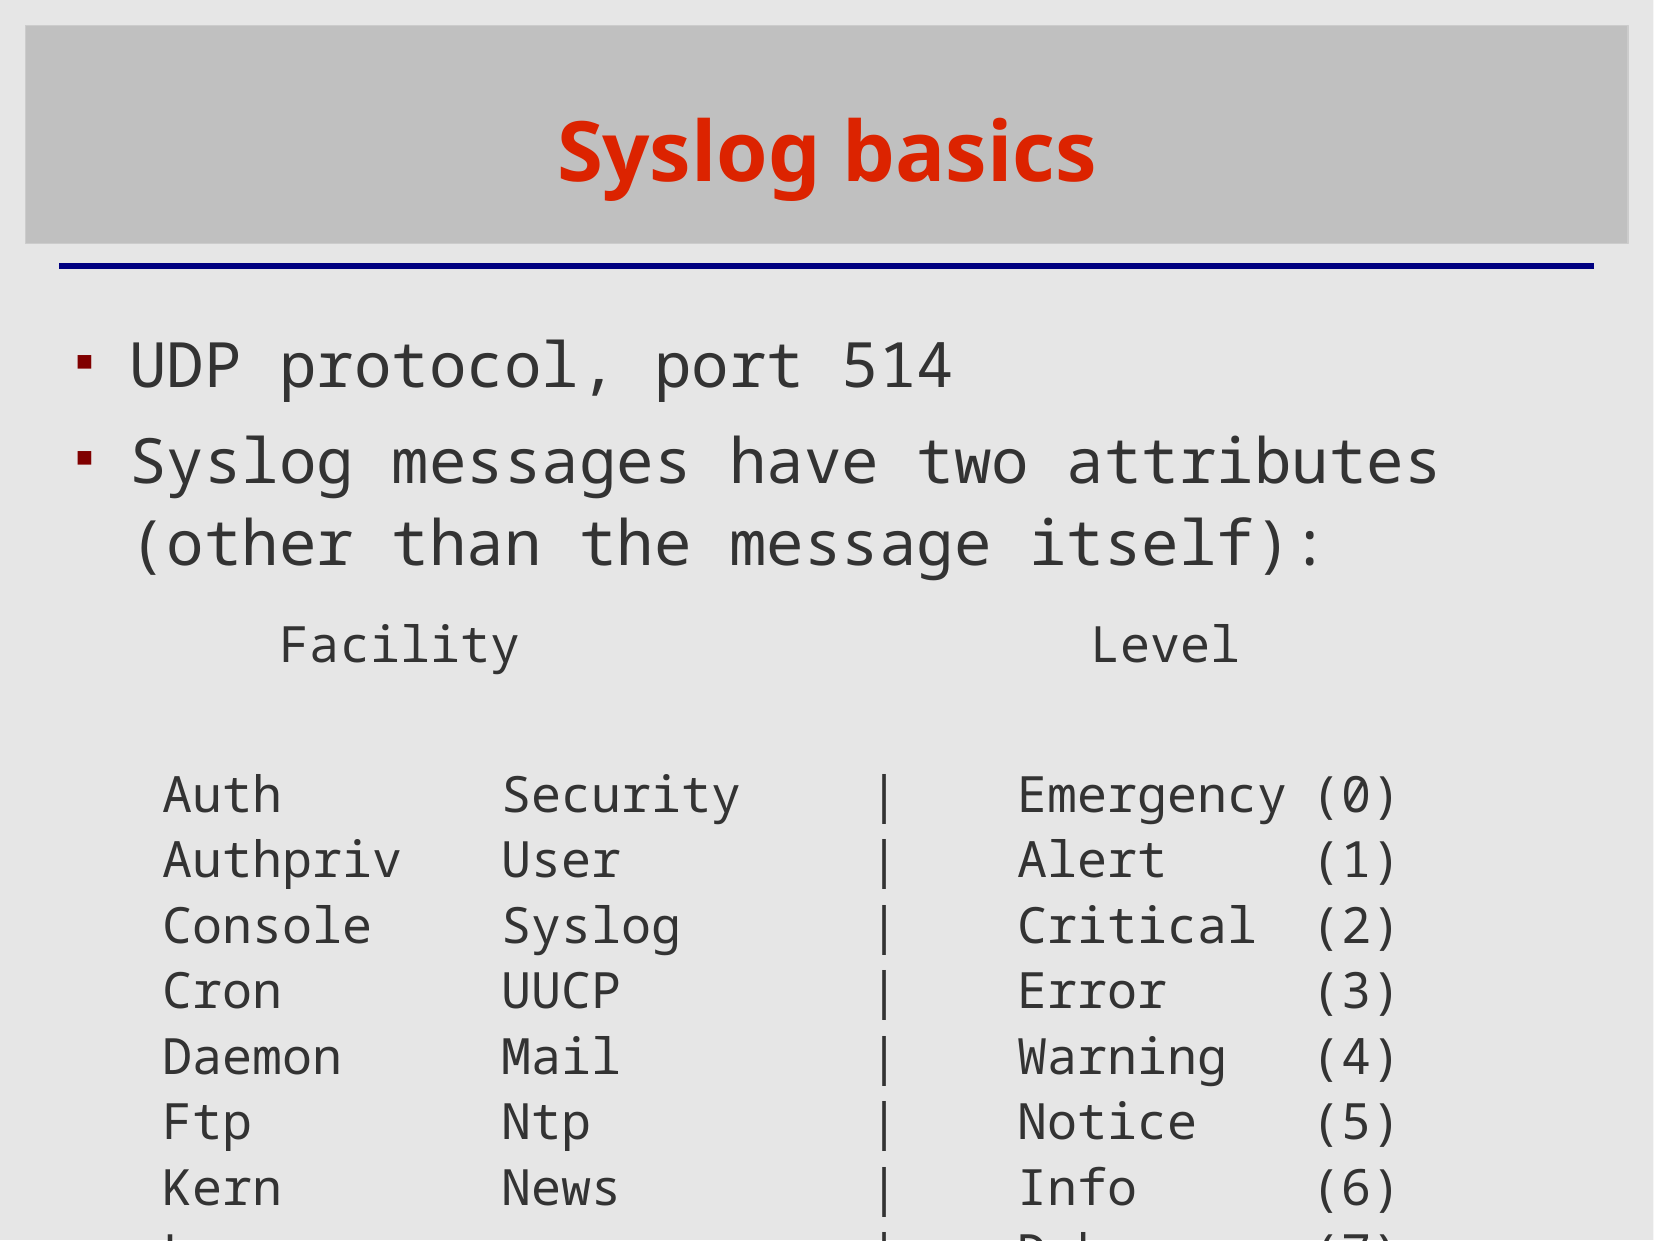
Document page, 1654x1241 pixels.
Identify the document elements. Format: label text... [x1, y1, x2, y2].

title Syslog basics [121, 46, 1534, 253]
list UDP protocol, port 514 Syslog messages have two attributes (other than the message itself): Facility Level Auth Security | Emergency (0) Authpriv User | Alert (1) Console Syslog | Critical (2) Cron UUCP | Error (3) Daemon Mail | Warning (4) Ftp Ntp | Notice (5) Kern News | Info (6) Lpr | Debug (7) Local0 ...Local7 | [59, 322, 1594, 1141]
